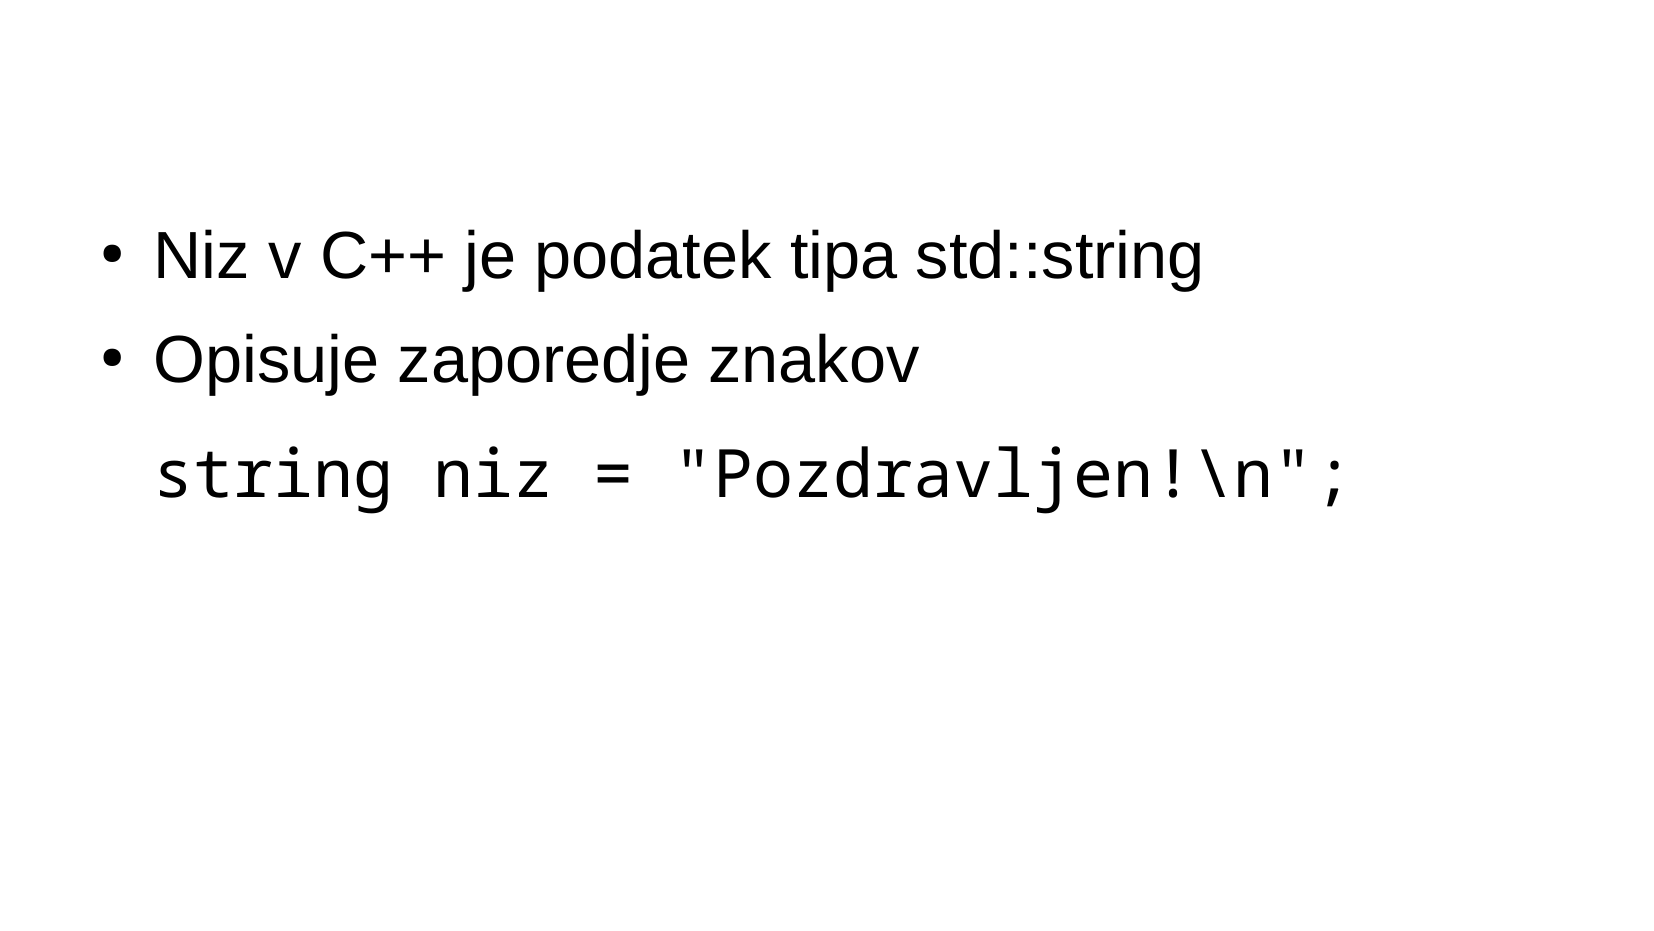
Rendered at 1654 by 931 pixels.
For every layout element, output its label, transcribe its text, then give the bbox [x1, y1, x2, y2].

list Niz v C++ je podatek tipa std::string Opisuje zaporedje znakov string niz = "Pozdravljen!\n"; [82, 217, 1571, 758]
